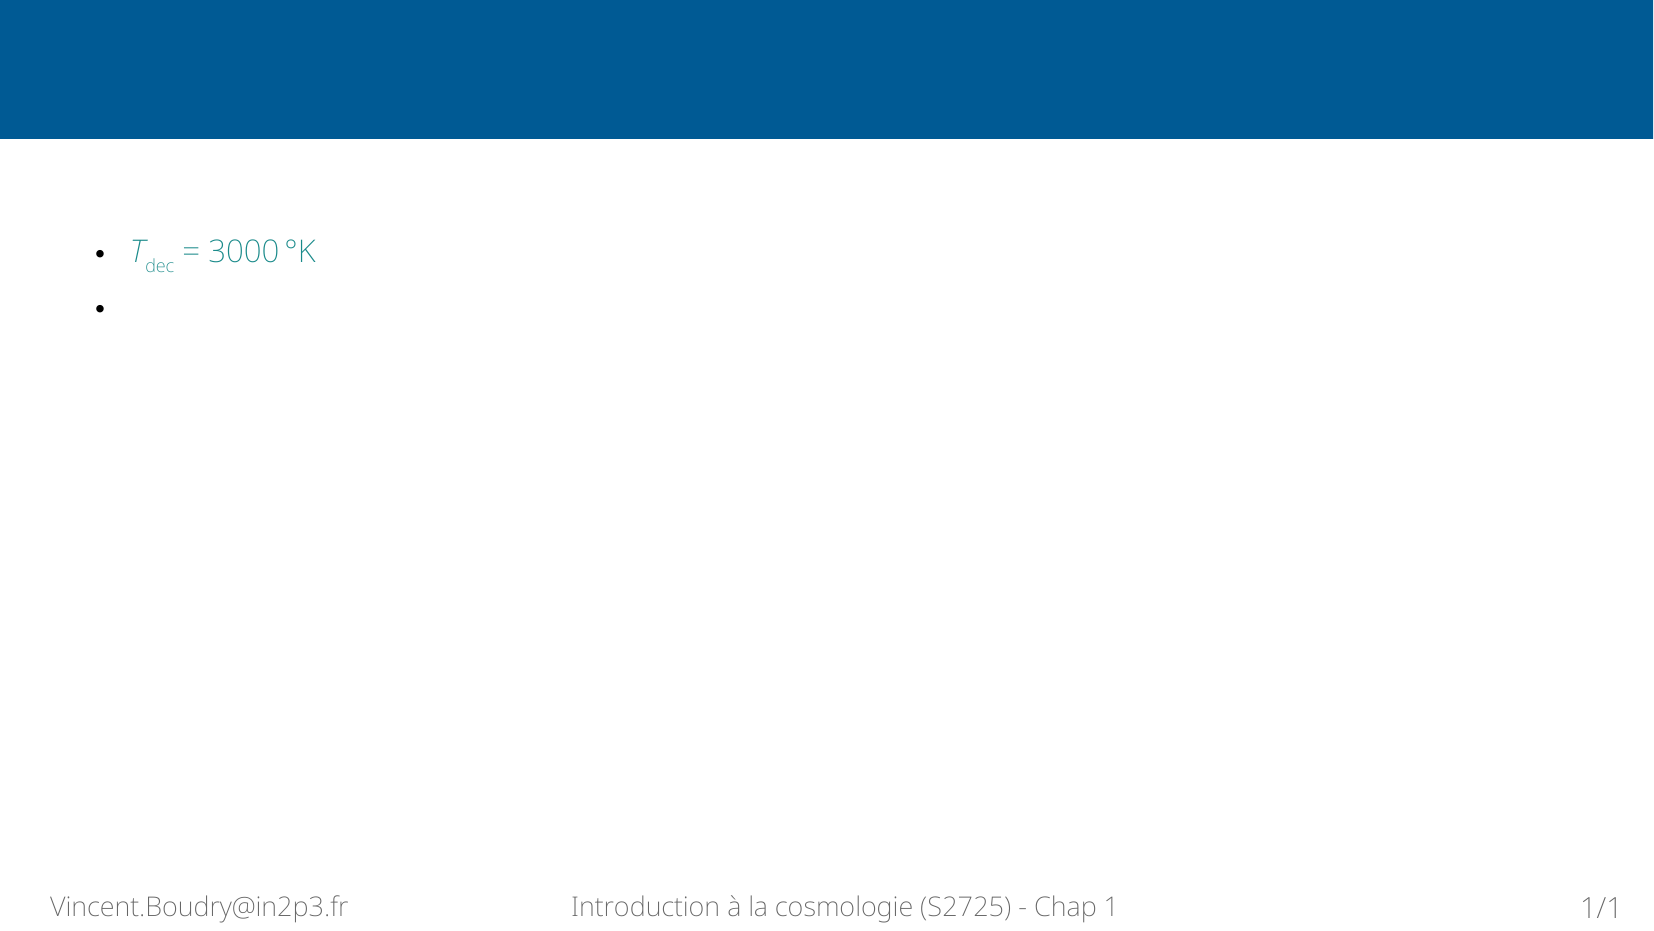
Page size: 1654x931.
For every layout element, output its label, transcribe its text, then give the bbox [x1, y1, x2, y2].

list Tdec = 3000 °K [23, 164, 1630, 878]
